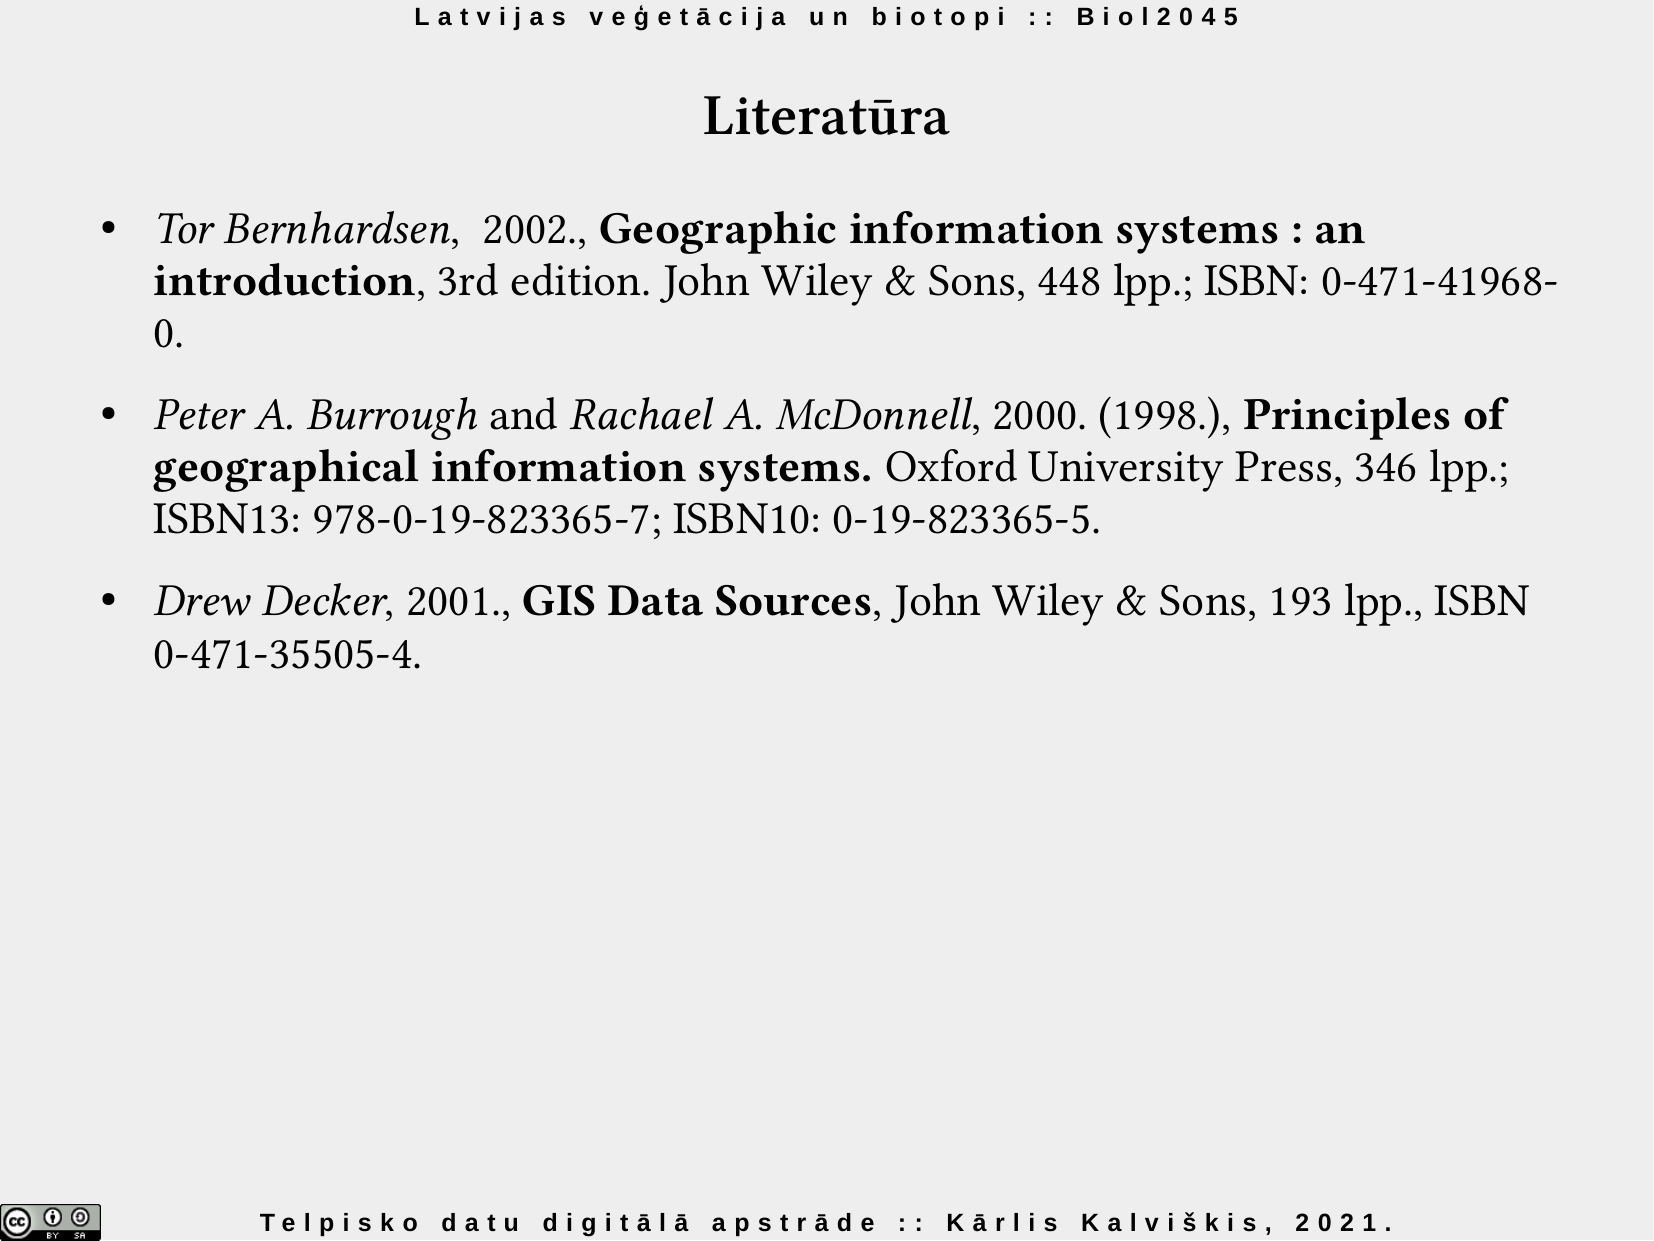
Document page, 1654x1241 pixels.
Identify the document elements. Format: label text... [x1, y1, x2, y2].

title Literatūra [82, 49, 1571, 183]
picture [0, 1204, 101, 1241]
list Tor Bernhardsen, 2002., Geographic information systems : an introduction, 3rd edition. John Wiley & Sons, 448 lpp.; ISBN: 0-471-41968-0. Peter A. Burrough and Rachael A. McDonnell, 2000. (1998.), Principles of geographical information systems. Oxford University Press, 346 lpp.; ISBN13: 978-0-19-823365-7; ISBN10: 0-19-823365-5. Drew Decker, 2001., GIS Data Sources, John Wiley & Sons, 193 lpp., ISBN 0-471-35505-4. [82, 202, 1571, 1159]
